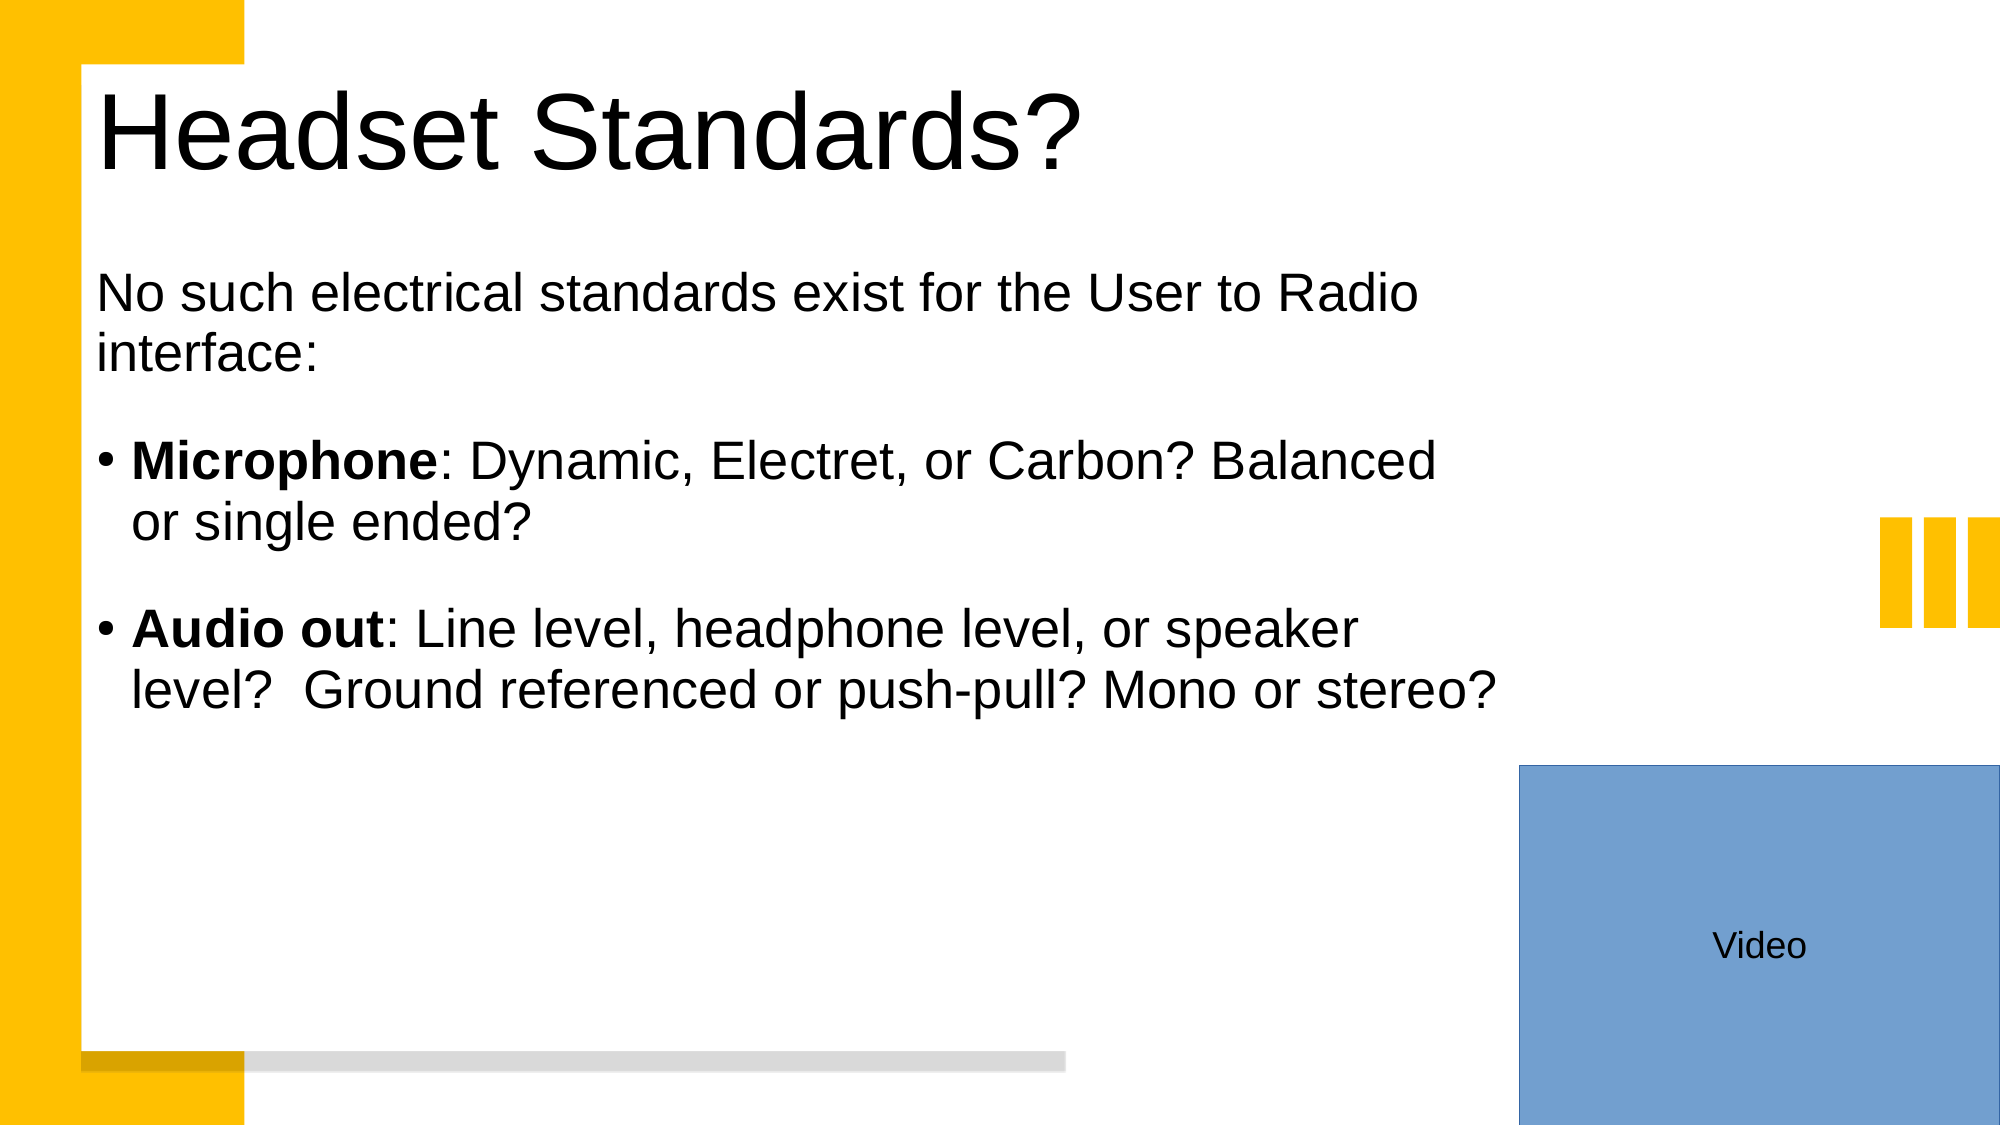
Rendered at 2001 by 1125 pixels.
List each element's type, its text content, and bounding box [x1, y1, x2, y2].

text_box Video [1519, 765, 2000, 1125]
text_box No such electrical standards exist for the User to Radio interface: Microphone: Dynamic, Electret, or Carbon? Balanced or single ended? Audio out: Line level, headphone level, or speaker level? Ground referenced or push-pull? Mono or stereo? [81, 254, 1516, 1036]
text_box Headset Standards? [81, 64, 1921, 201]
text_box [0, 0, 2000, 1125]
